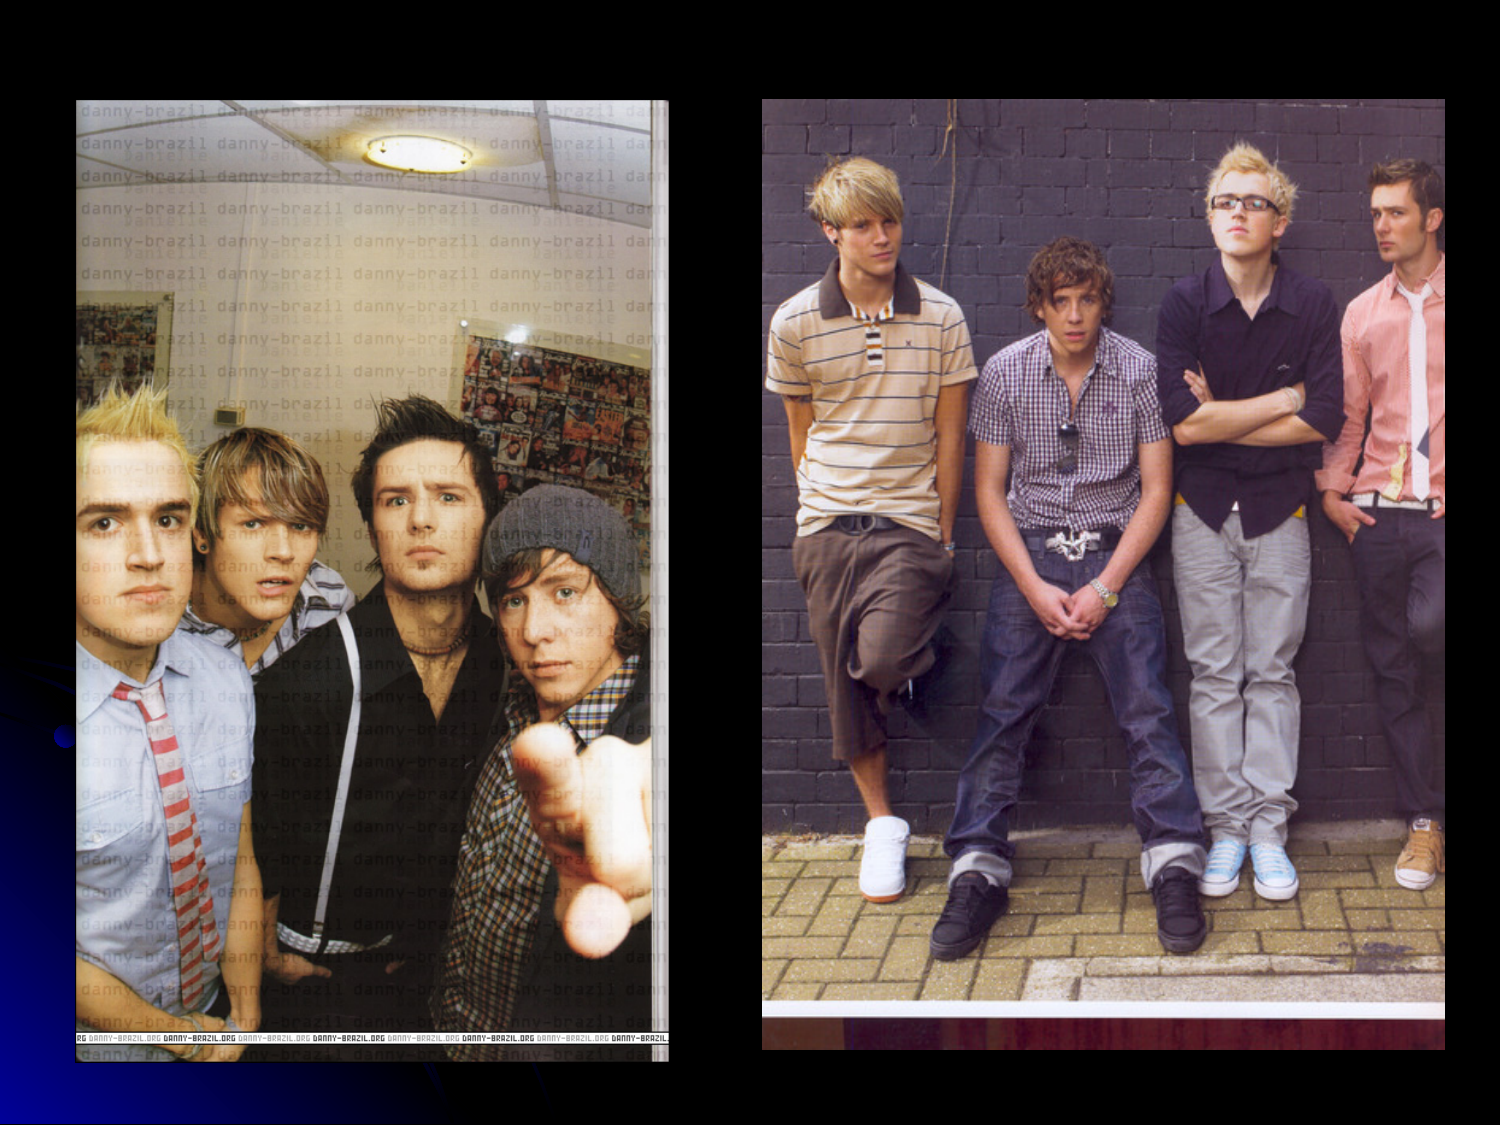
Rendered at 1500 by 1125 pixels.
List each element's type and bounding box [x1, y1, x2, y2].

picture [75, 99, 670, 1063]
picture [762, 99, 1445, 1050]
